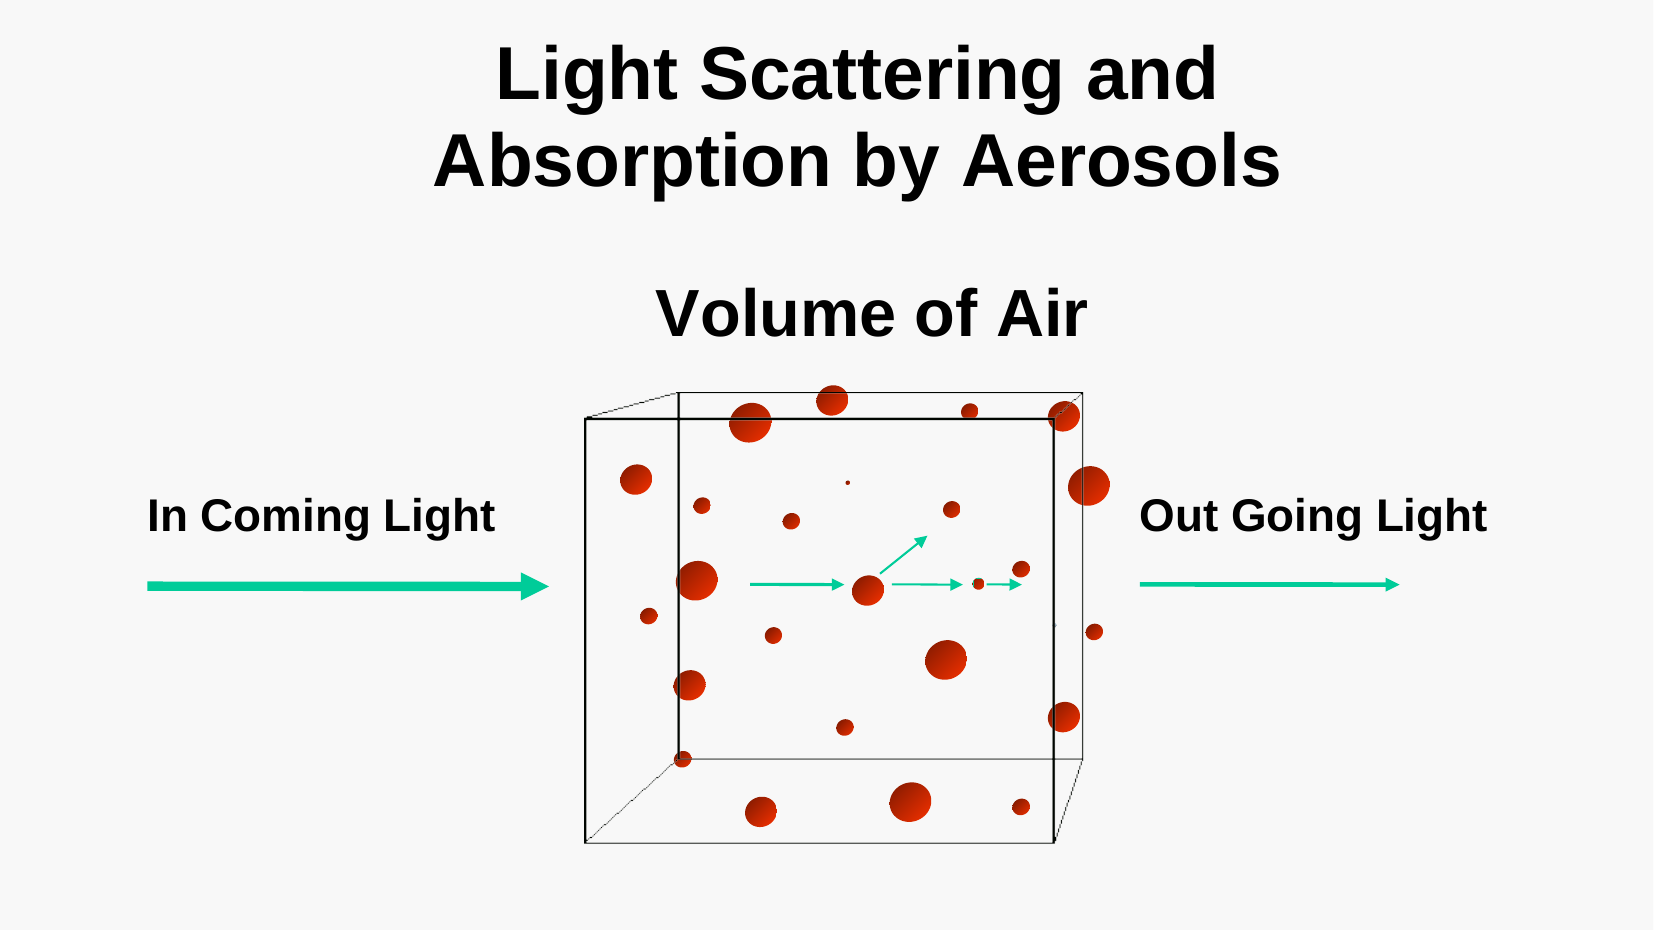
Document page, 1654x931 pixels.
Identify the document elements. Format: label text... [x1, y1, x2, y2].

text_box [819, 385, 846, 392]
text_box Volume of Air [655, 277, 1108, 352]
picture [584, 392, 1085, 847]
text_box Out Going Light [1139, 490, 1578, 543]
text_box [1085, 623, 1103, 641]
text_box [973, 578, 985, 590]
title Light Scattering and Absorption by Aerosols [314, 21, 1402, 214]
text_box [1085, 466, 1110, 506]
text_box In Coming Light [147, 490, 585, 542]
